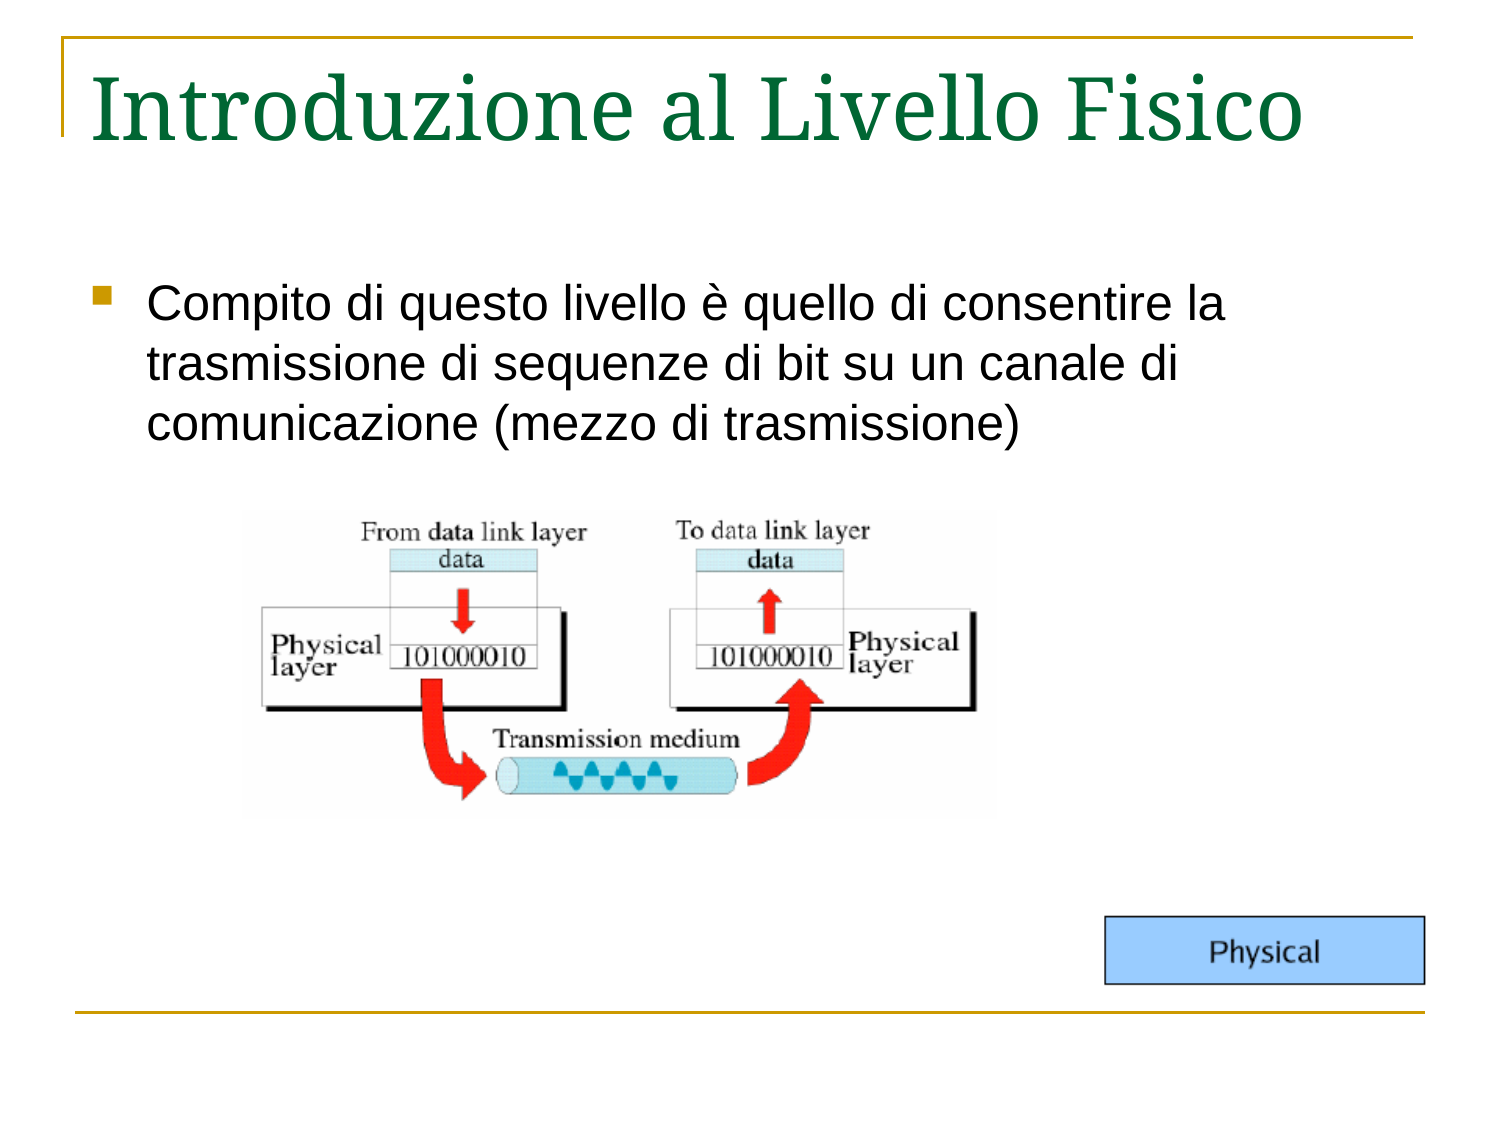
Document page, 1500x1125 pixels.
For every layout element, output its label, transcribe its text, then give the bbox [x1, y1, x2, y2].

picture [1078, 902, 1435, 1004]
picture [199, 480, 1029, 823]
list Compito di questo livello è quello di consentire la trasmissione di sequenze di bit su un canale di comunicazione (mezzo di trasmissione) [75, 262, 1426, 1006]
title Introduzione al Livello Fisico [75, 45, 1426, 233]
